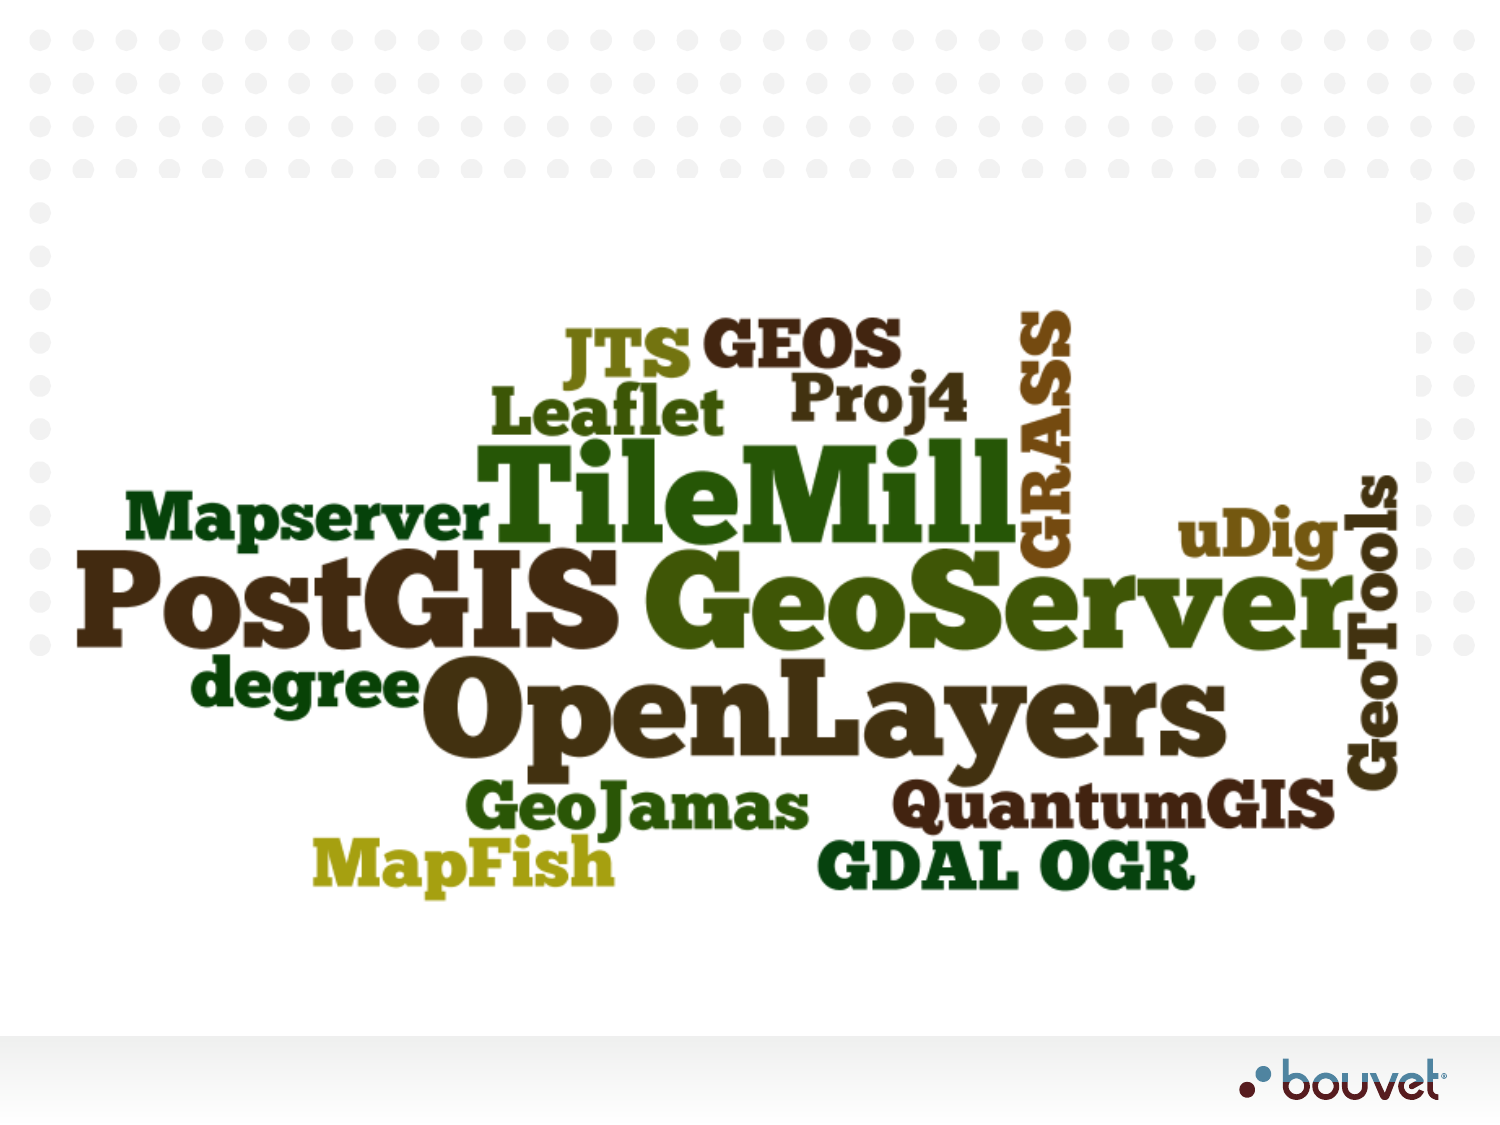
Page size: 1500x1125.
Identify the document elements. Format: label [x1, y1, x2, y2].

text_box [53, 178, 1416, 962]
